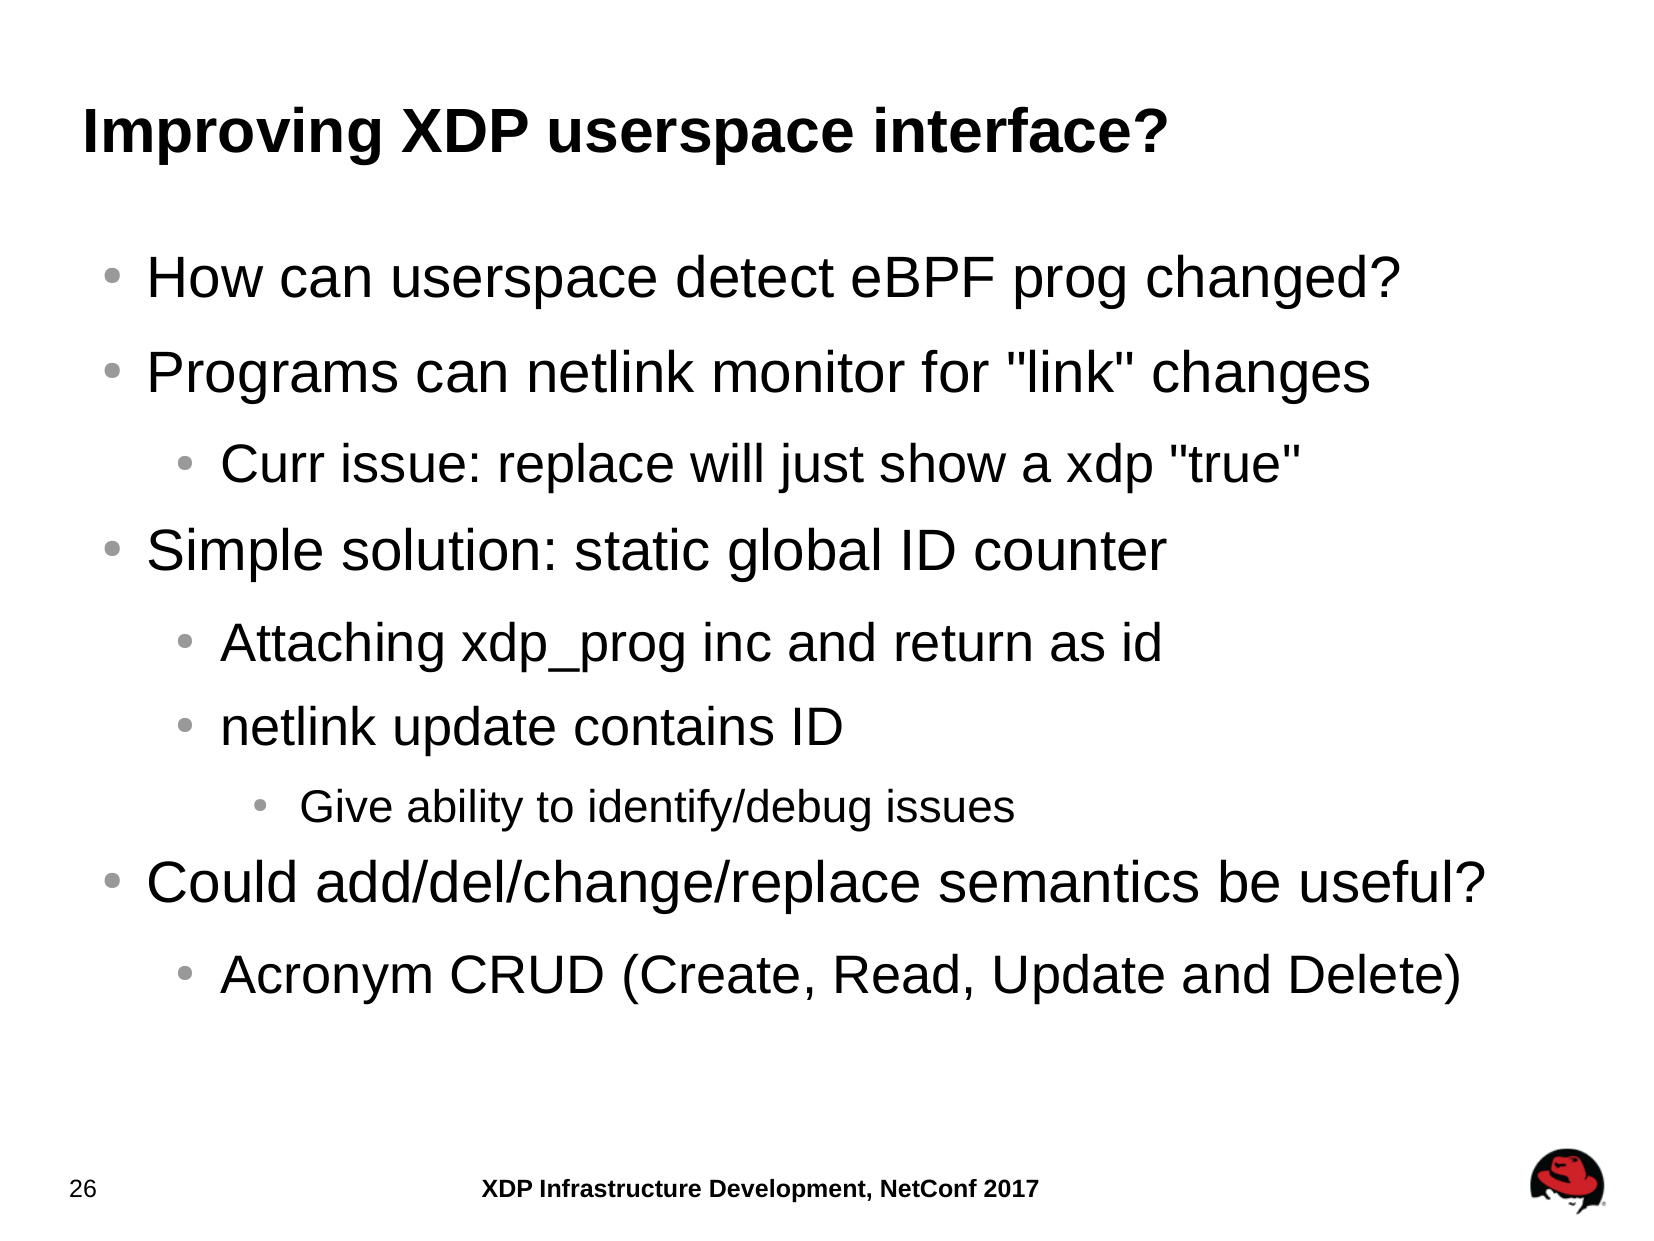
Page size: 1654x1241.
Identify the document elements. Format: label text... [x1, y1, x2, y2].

list How can userspace detect eBPF prog changed? Programs can netlink monitor for "link" changes Curr issue: replace will just show a xdp "true" Simple solution: static global ID counter Attaching xdp_prog inc and return as id netlink update contains ID Give ability to identify/debug issues Could add/del/change/replace semantics be useful? Acronym CRUD (Create, Read, Update and Delete) [86, 244, 1575, 1039]
title Improving XDP userspace interface? [82, 37, 1571, 226]
picture [1529, 1146, 1612, 1224]
